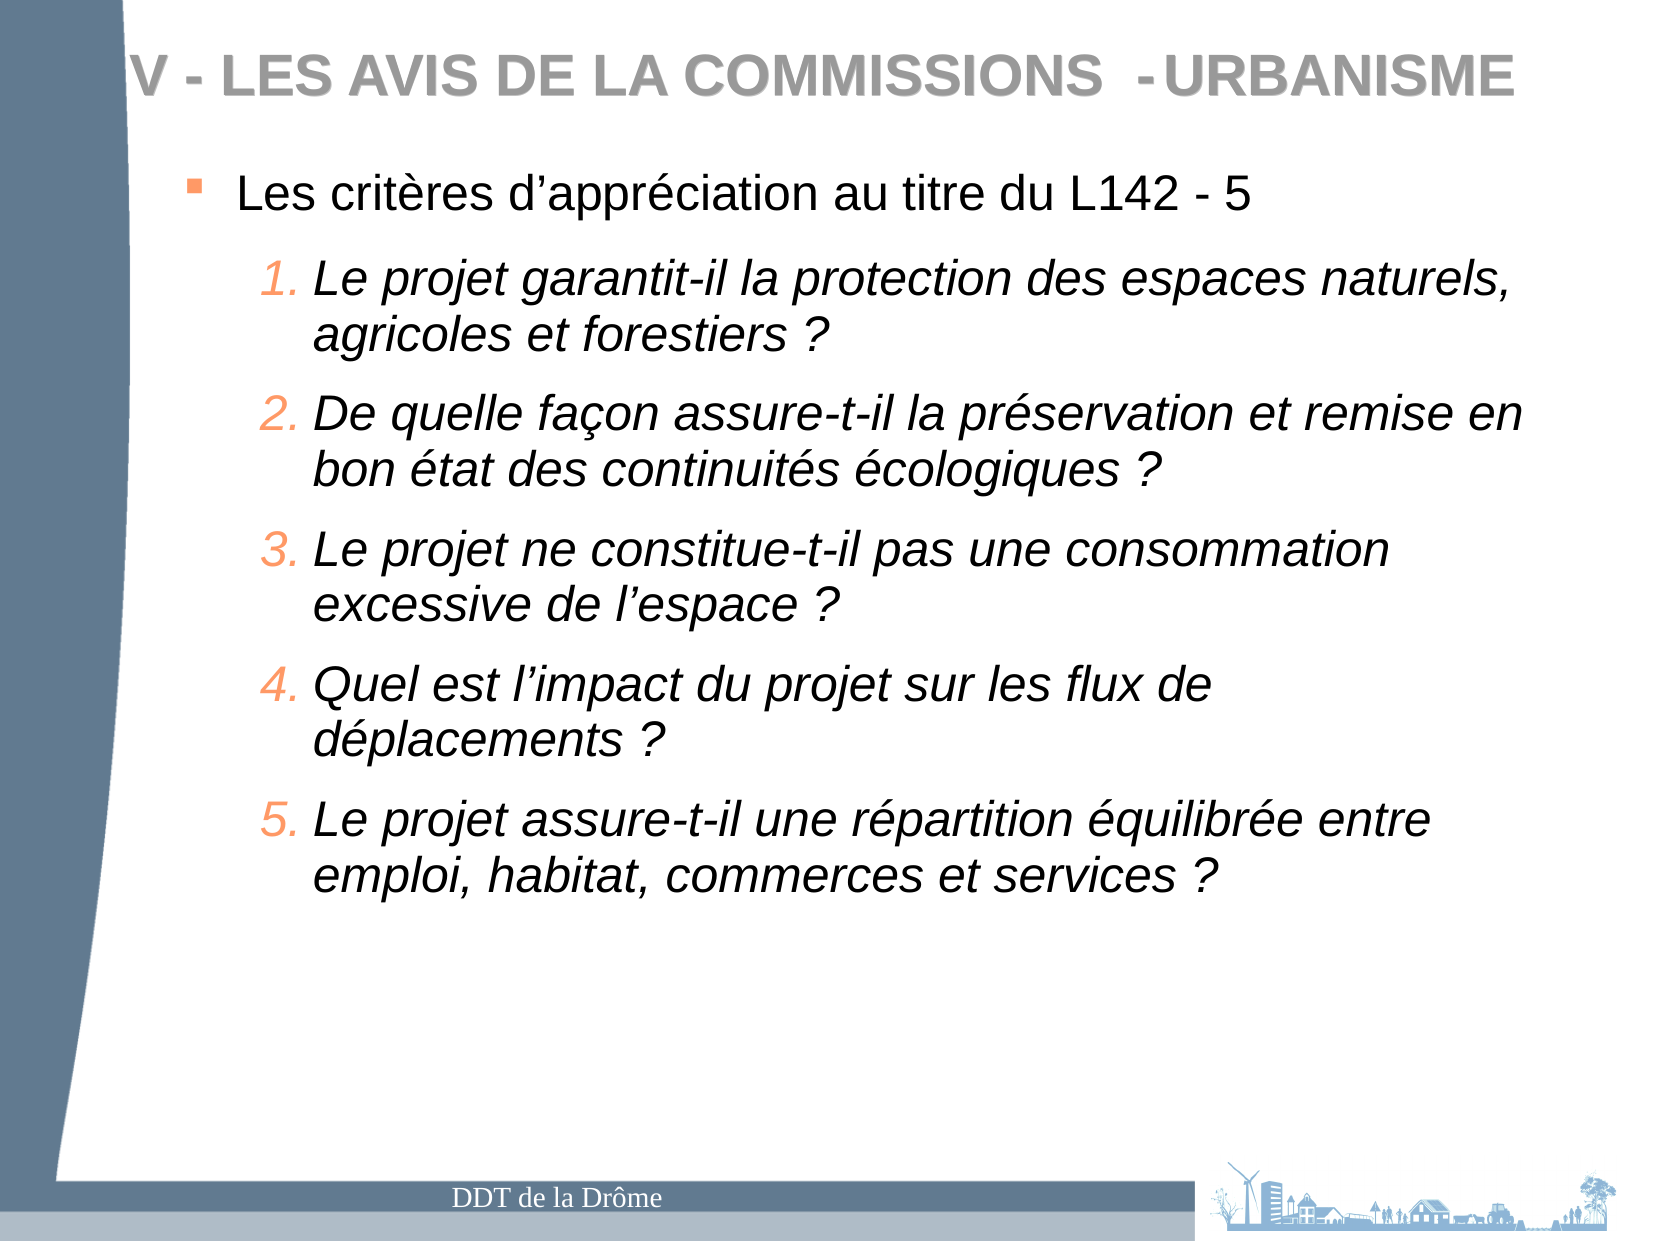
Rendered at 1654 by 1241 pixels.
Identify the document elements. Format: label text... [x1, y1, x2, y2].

text_box V - LES AVIS DE LA COMMISSIONS - URBANISME [129, 17, 1571, 166]
list Les critères d’appréciation au titre du L142 - 5 Le projet garantit-il la protection des espaces naturels, agricoles et forestiers ? De quelle façon assure-t-il la préservation et remise en bon état des continuités écologiques ? Le projet ne constitue-t-il pas une consommation excessive de l’espace ? Quel est l’impact du projet sur les flux de déplacements ? Le projet assure-t-il une répartition équilibrée entre emploi, habitat, commerces et services ? [165, 166, 1560, 993]
